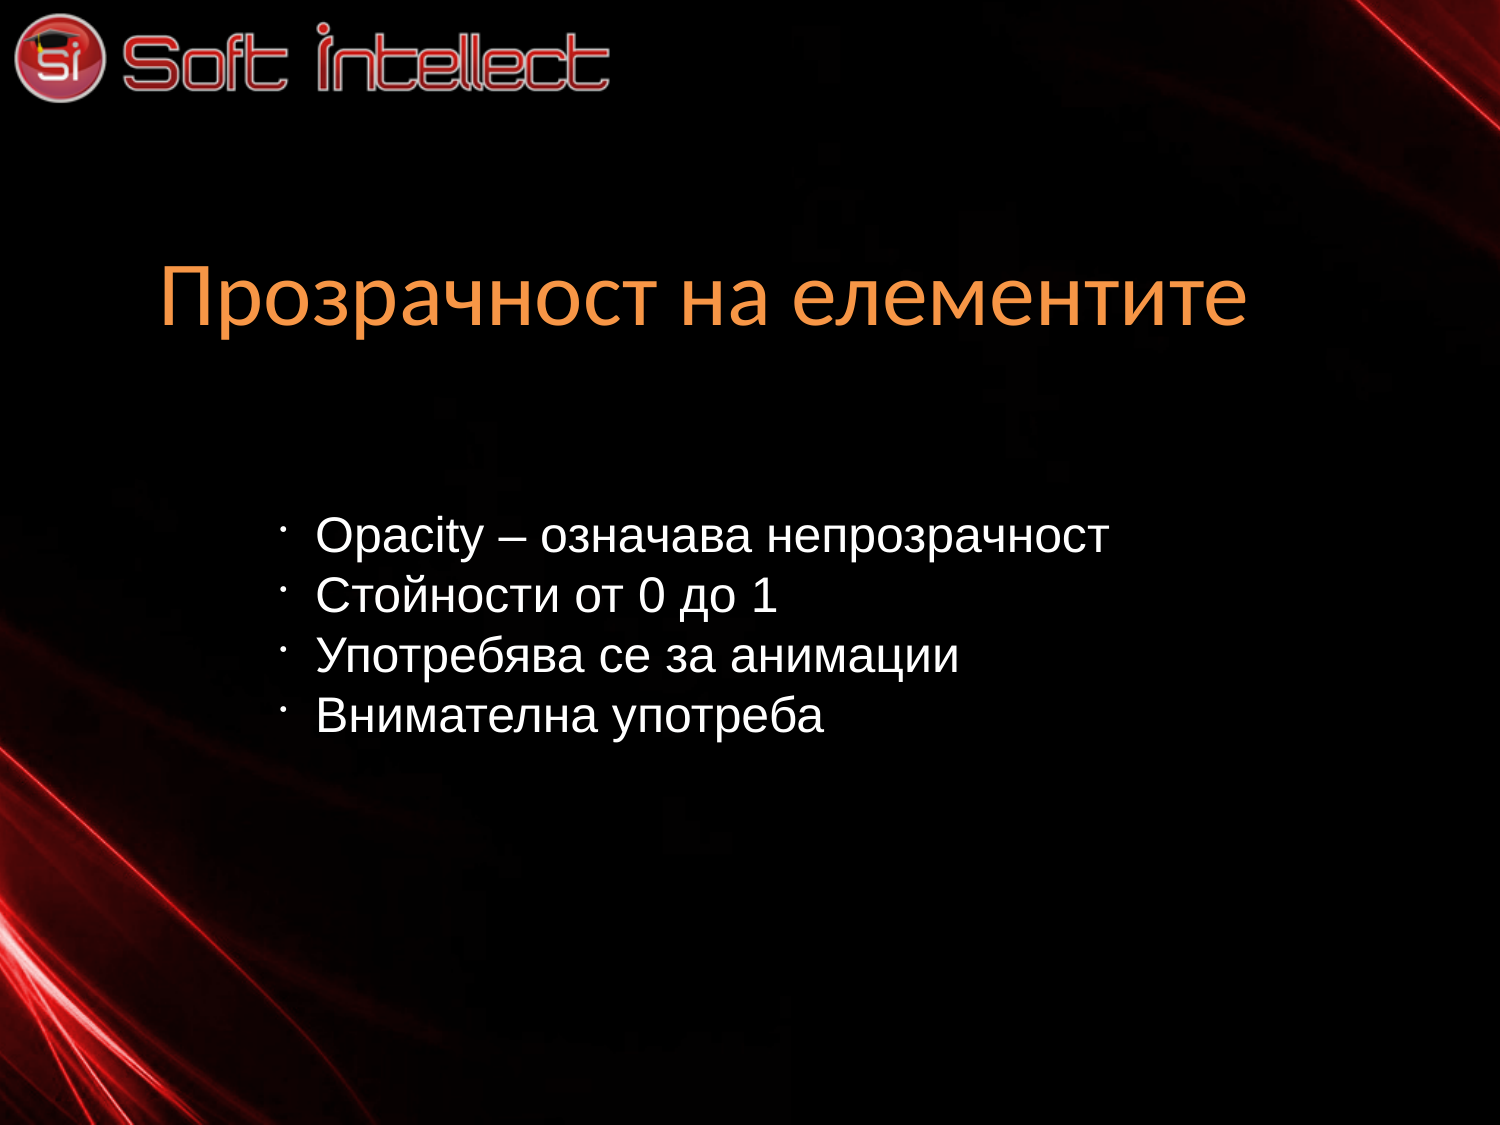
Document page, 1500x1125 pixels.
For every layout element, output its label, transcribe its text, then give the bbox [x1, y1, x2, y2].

picture [0, 0, 1500, 1125]
text_box Opacity – означава непрозрачност Стойности от 0 до 1 Употребява се за анимации Внимателна употреба [264, 495, 1185, 826]
text_box Прозрачност на елементите [29, 195, 1380, 383]
